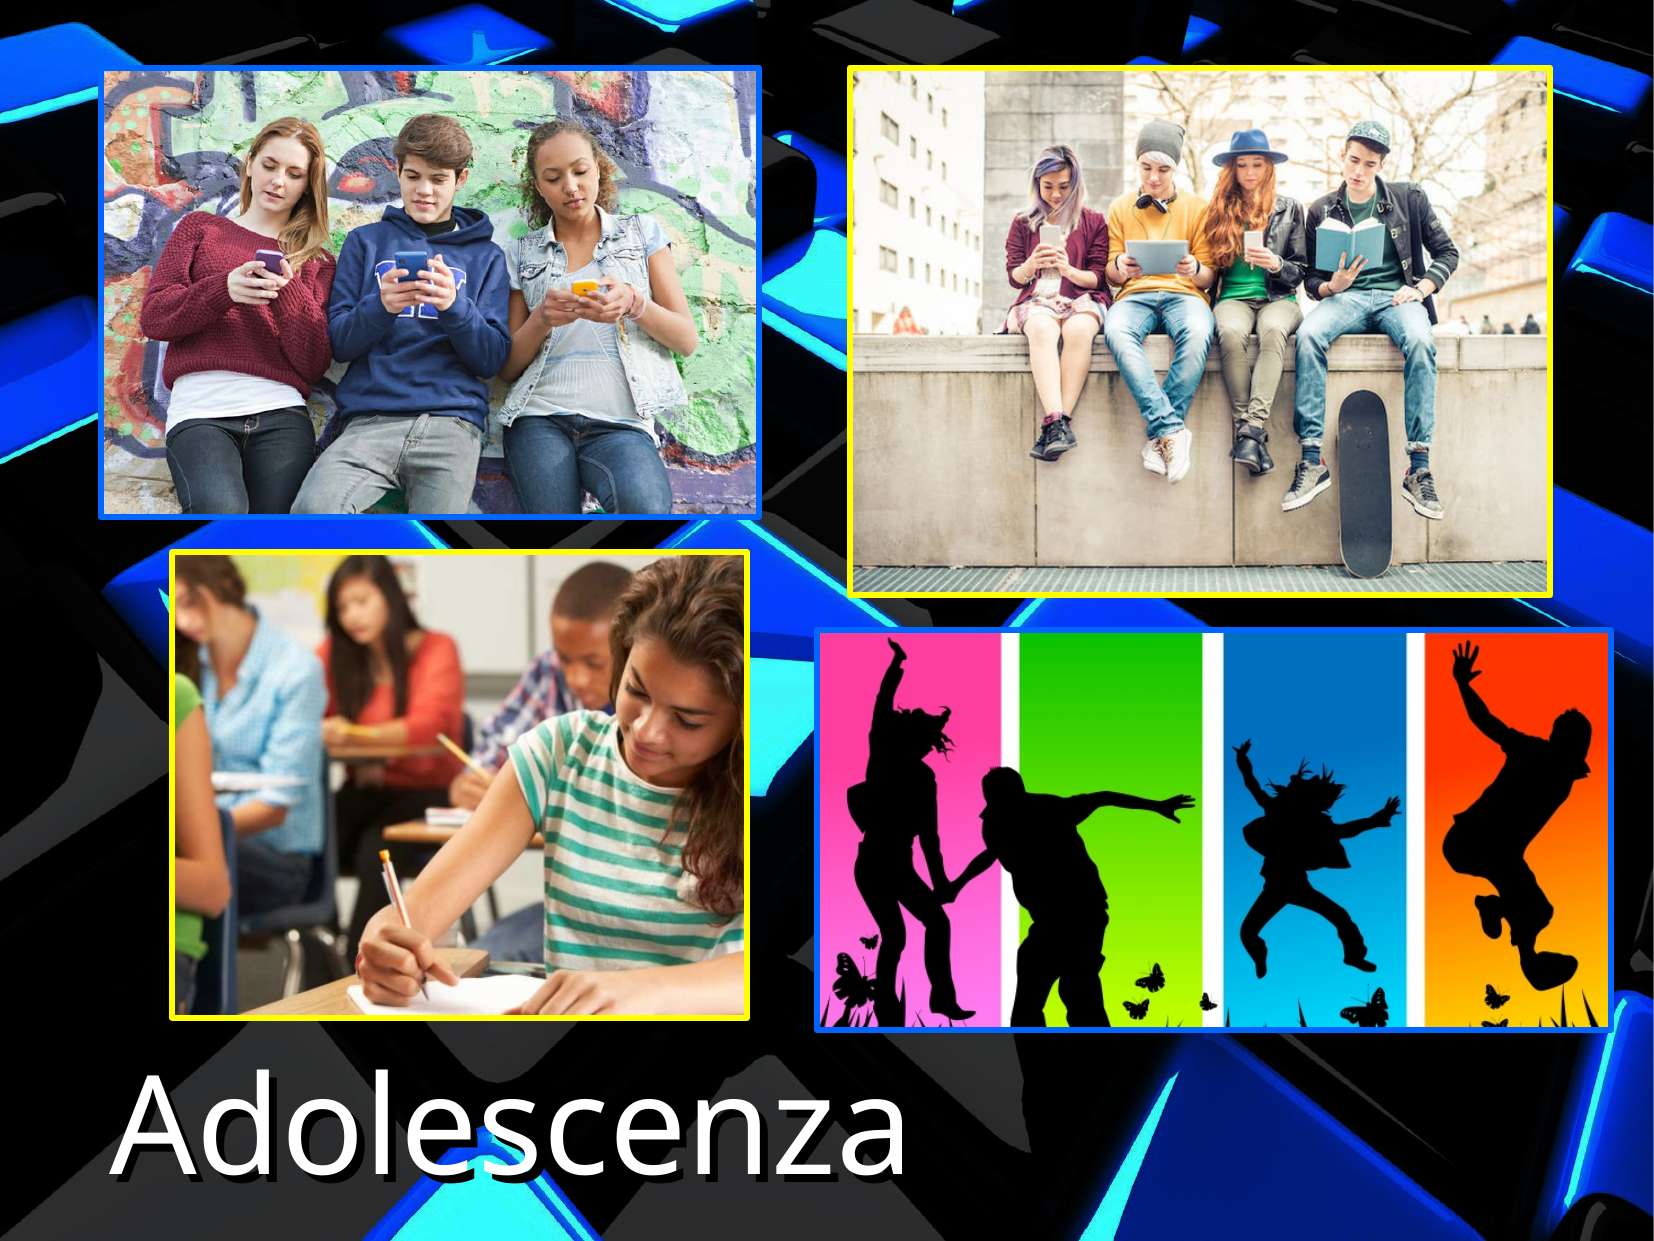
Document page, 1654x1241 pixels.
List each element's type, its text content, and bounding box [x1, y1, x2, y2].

picture [0, 0, 1654, 1241]
text_box Adolescenza [94, 1020, 1075, 1241]
picture [819, 633, 1608, 1028]
picture [175, 555, 745, 1015]
